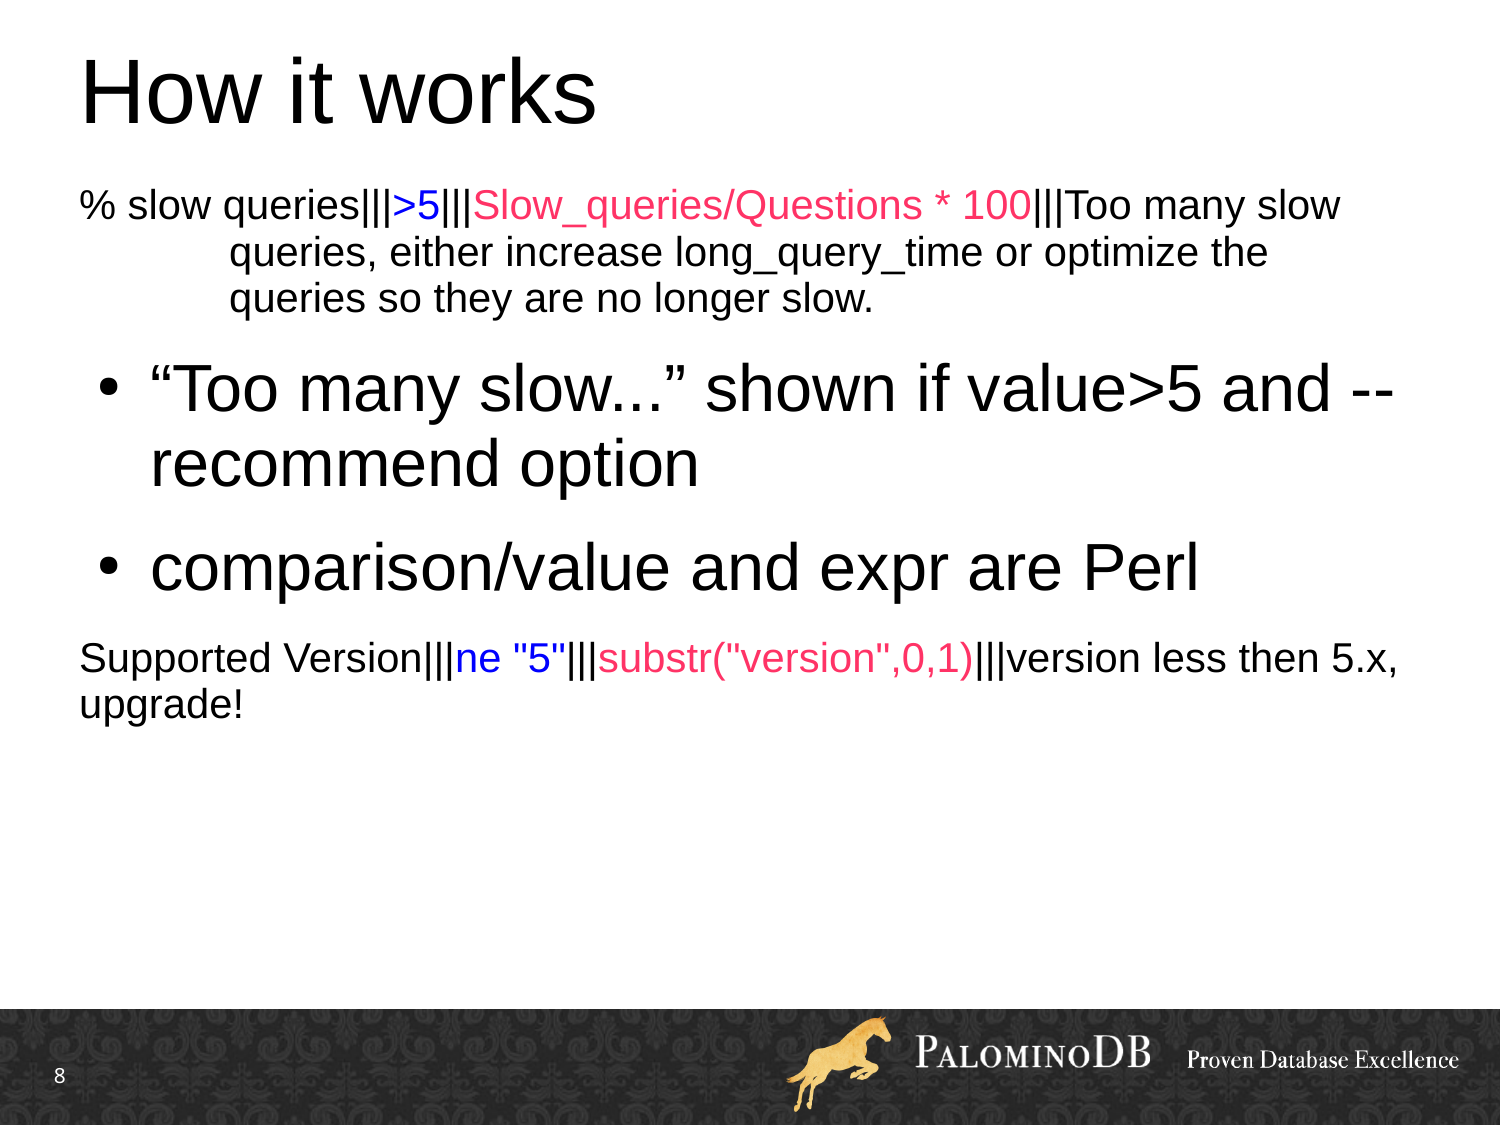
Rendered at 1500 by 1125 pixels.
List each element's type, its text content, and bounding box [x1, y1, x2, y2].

text_box <number> [39, 1054, 76, 1090]
picture [0, 1006, 1500, 1125]
list % slow queries|||>5|||Slow_queries/Questions * 100|||Too many slow queries, either increase long_query_time or optimize the queries so they are no longer slow. “Too many slow...” shown if value>5 and --recommend option comparison/value and expr are Perl Supported Version|||ne "5"|||substr("version",0,1)|||version less then 5.x, upgrade! [72, 99, 1407, 909]
title How it works [72, 29, 1407, 99]
